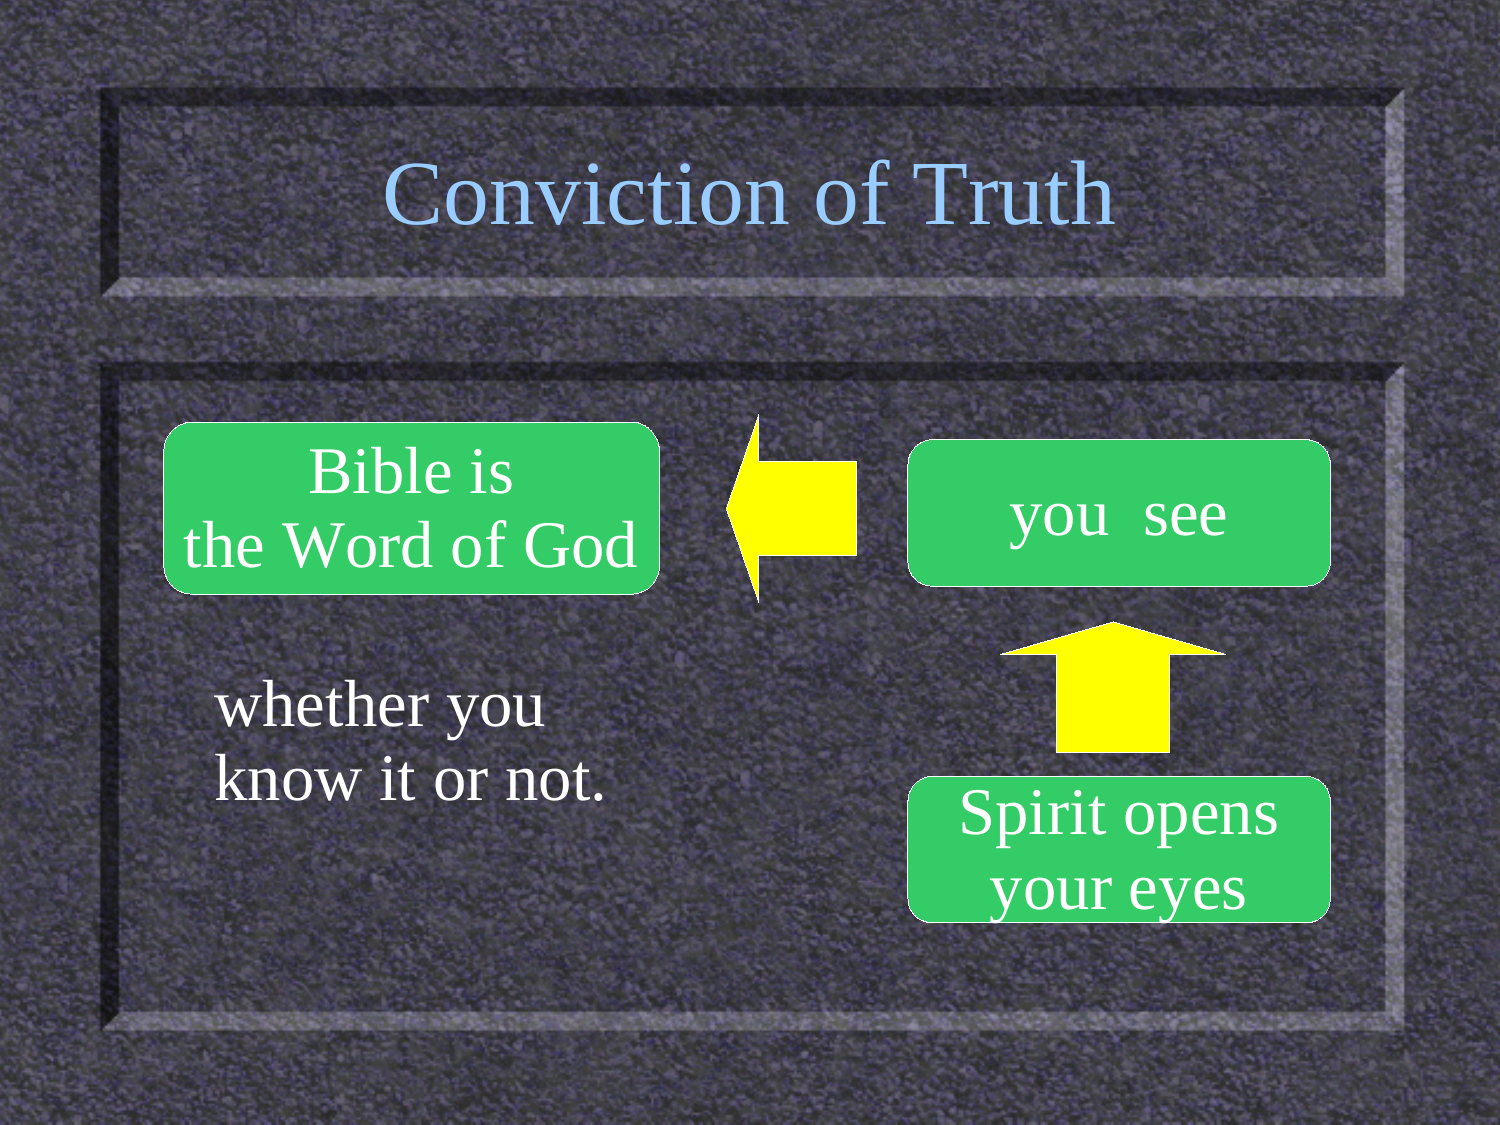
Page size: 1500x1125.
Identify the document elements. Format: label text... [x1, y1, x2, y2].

text_box you see [907, 439, 1331, 587]
text_box whether you know it or not. [199, 659, 713, 823]
picture [0, 0, 1500, 1125]
text_box Spirit opens your eyes [907, 776, 1331, 923]
title Conviction of Truth [150, 83, 1351, 304]
text_box Bible is the Word of God [163, 422, 660, 595]
text_box [726, 414, 857, 603]
text_box [1000, 621, 1226, 753]
